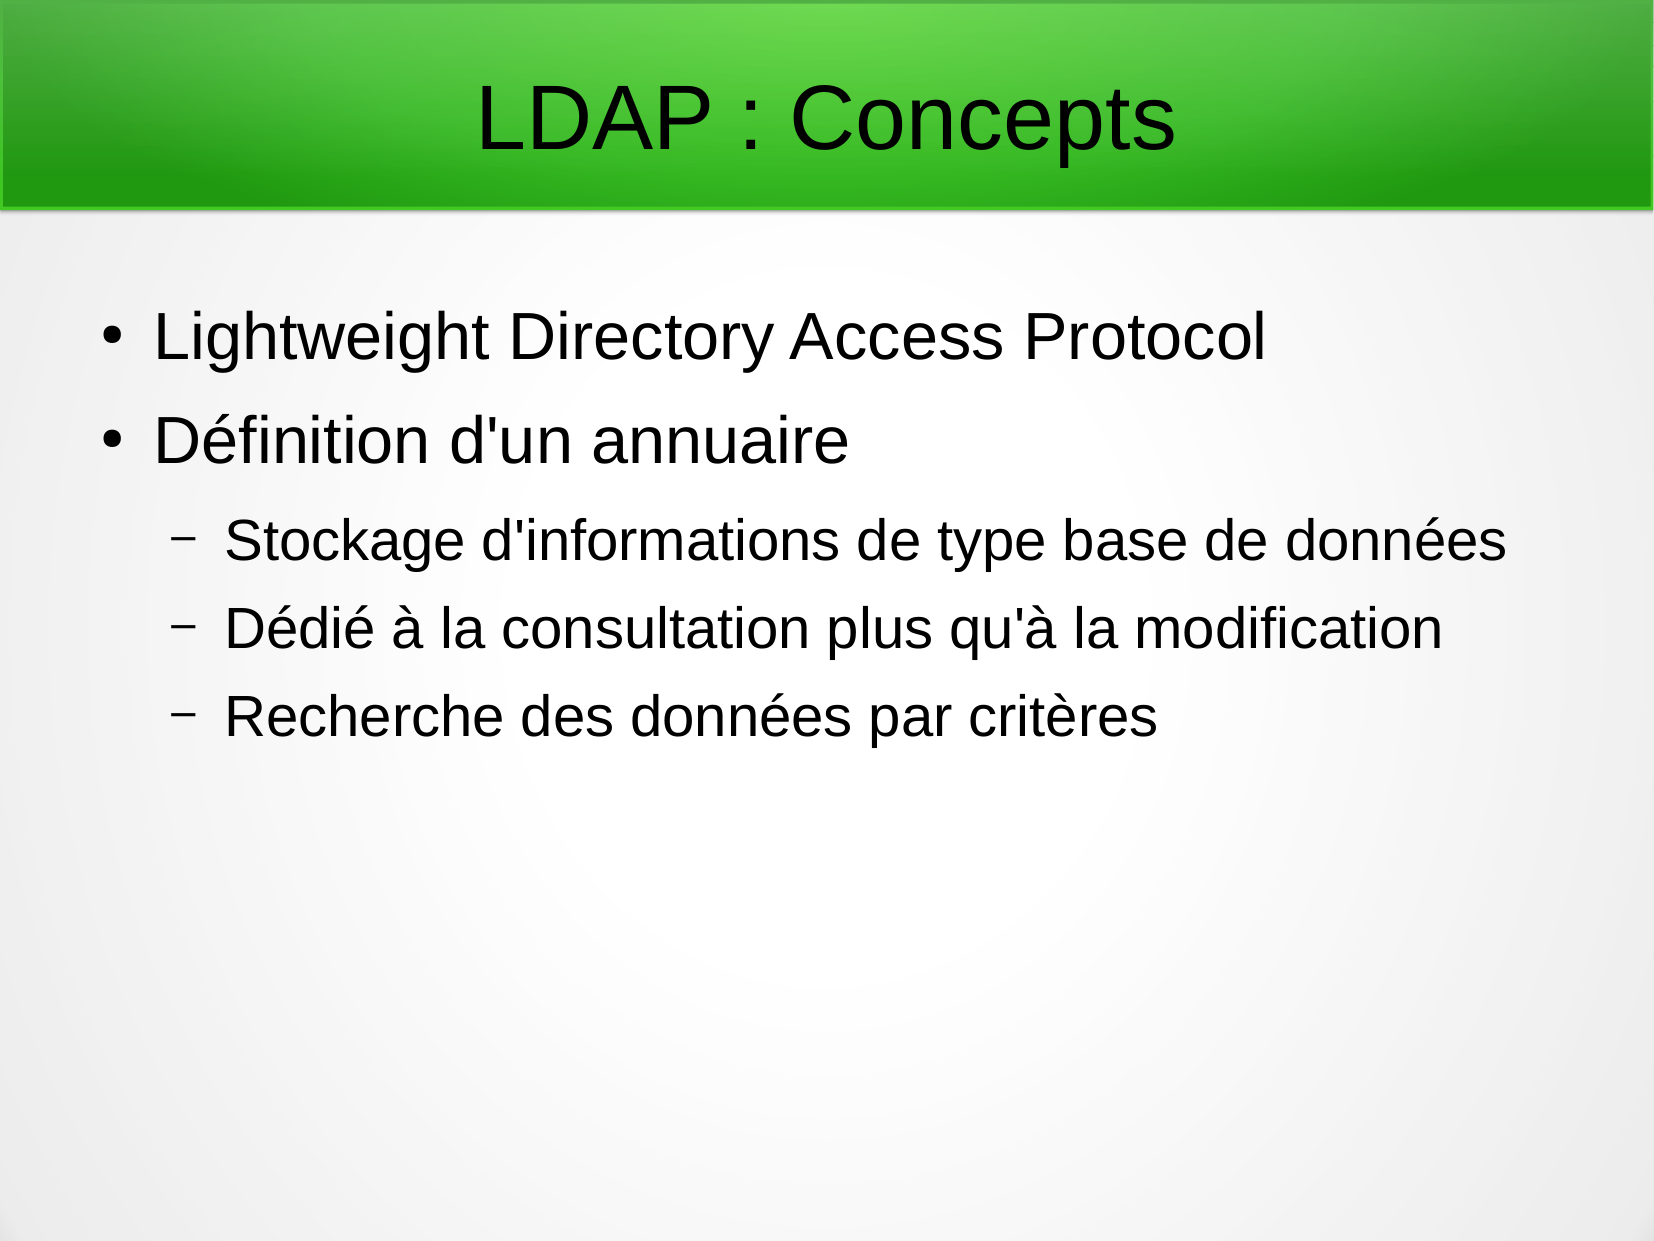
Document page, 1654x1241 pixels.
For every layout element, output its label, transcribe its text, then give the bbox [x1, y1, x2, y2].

list Lightweight Directory Access Protocol Définition d'un annuaire Stockage d'informations de type base de données Dédié à la consultation plus qu'à la modification Recherche des données par critères [82, 299, 1571, 1019]
title LDAP : Concepts [82, 47, 1571, 189]
